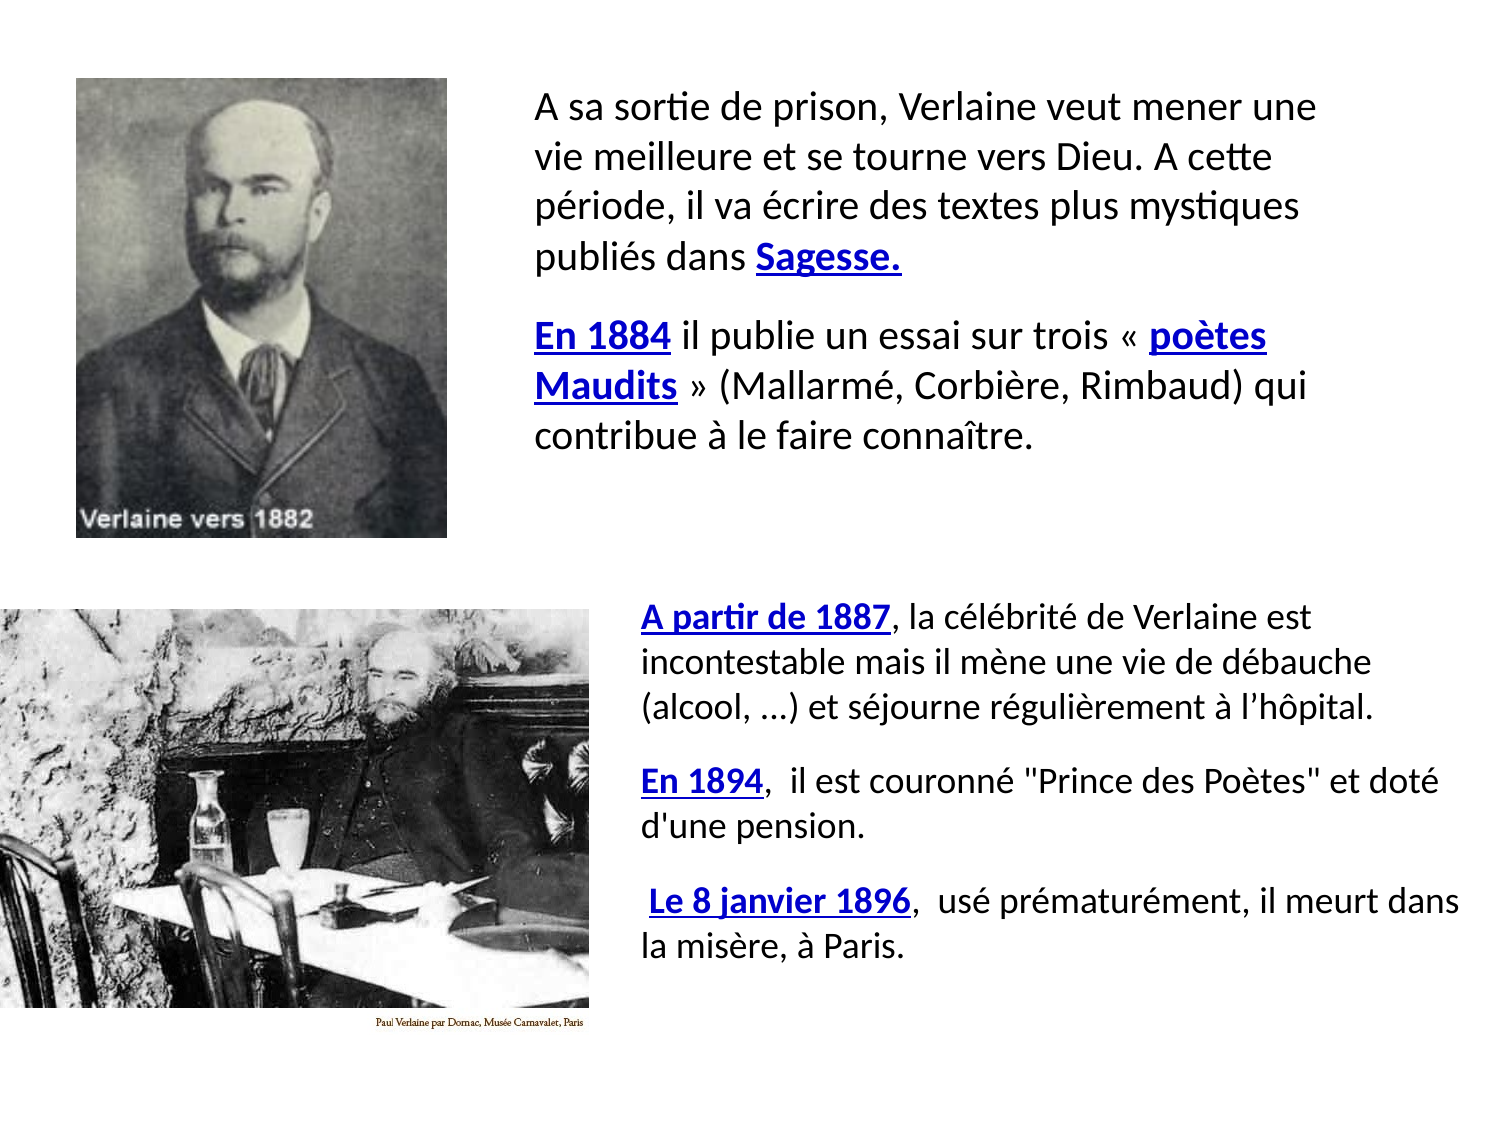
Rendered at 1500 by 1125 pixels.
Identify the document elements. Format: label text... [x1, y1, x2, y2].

picture [76, 78, 447, 538]
picture [0, 609, 589, 1035]
list A sa sortie de prison, Verlaine veut mener une vie meilleure et se tourne vers Dieu. A cette période, il va écrire des textes plus mystiques publiés dans Sagesse. En 1884 il publie un essai sur trois « poètes Maudits » (Mallarmé, Corbière, Rimbaud) qui contribue à le faire connaître. [519, 70, 1359, 544]
list A partir de 1887, la célébrité de Verlaine est incontestable mais il mène une vie de débauche (alcool, ...) et séjourne régulièrement à l’hôpital. En 1894, il est couronné "Prince des Poètes" et doté d'une pension. Le 8 janvier 1896, usé prématurément, il meurt dans la misère, à Paris. [625, 584, 1500, 1058]
